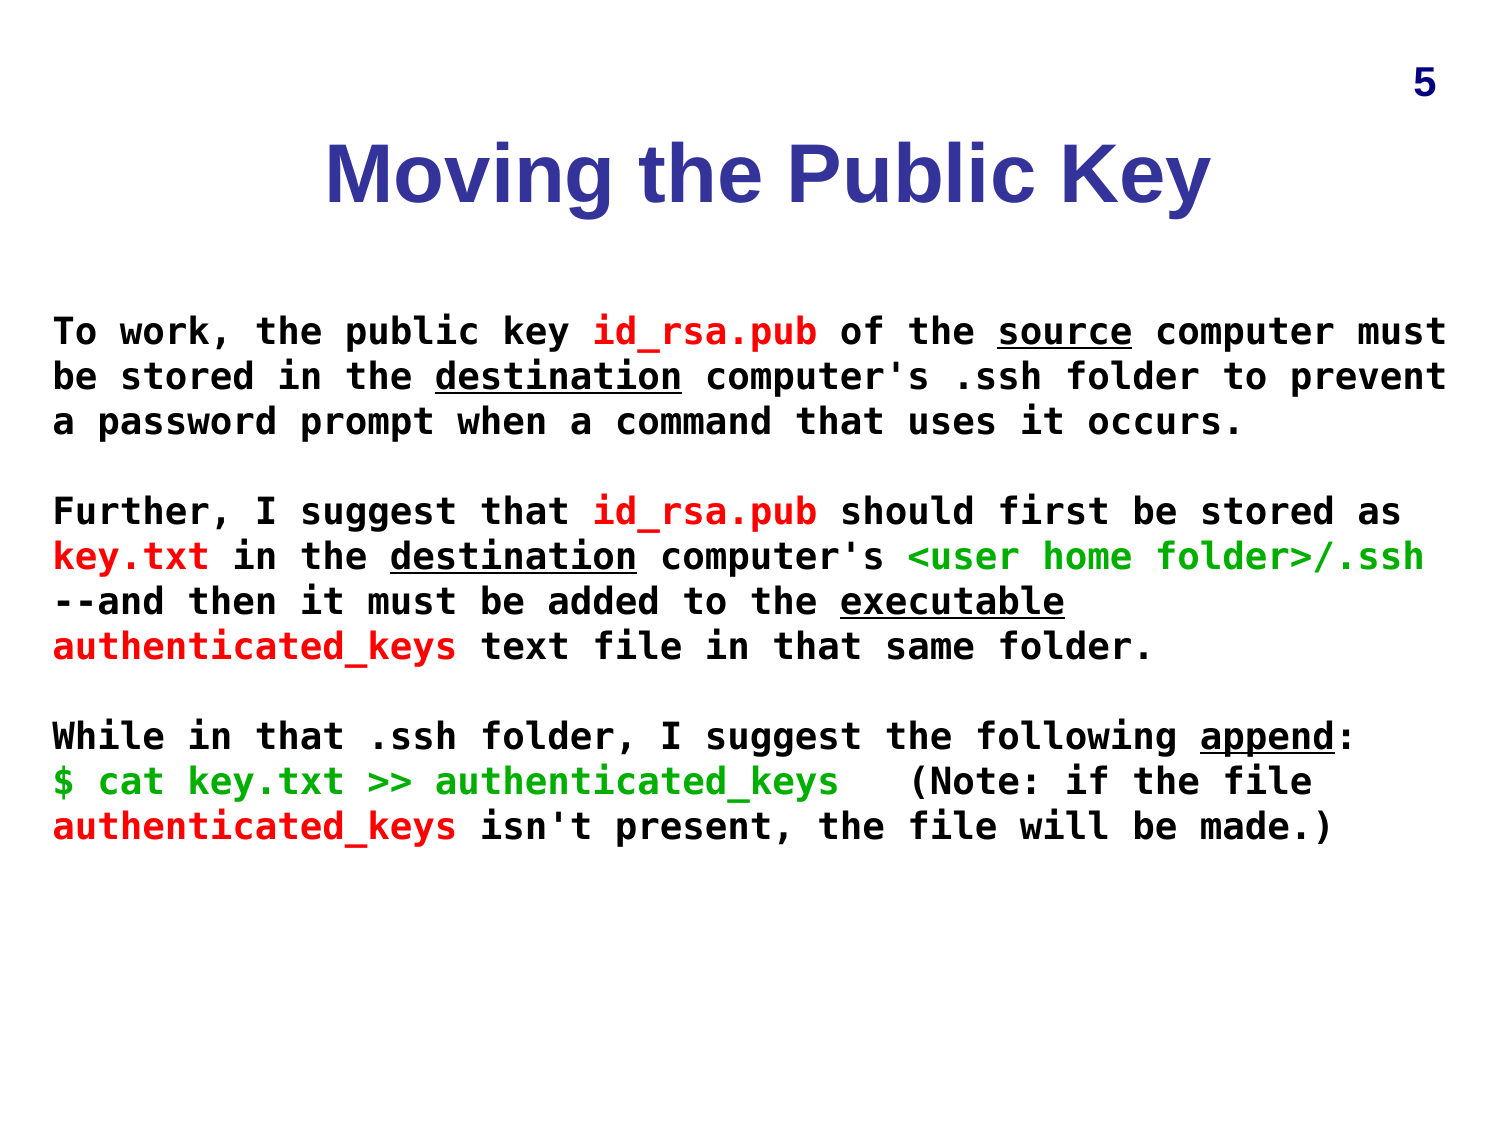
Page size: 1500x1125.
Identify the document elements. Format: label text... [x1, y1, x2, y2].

text_box 5 [1387, 47, 1463, 113]
title Moving the Public Key [300, 117, 1238, 231]
text_box To work, the public key id_rsa.pub of the source computer must be stored in the destination computer's .ssh folder to prevent a password prompt when a command that uses it occurs. Further, I suggest that id_rsa.pub should first be stored as key.txt in the destination computer's <user home folder>/.ssh --and then it must be added to the executable authenticated_keys text file in that same folder. While in that .ssh folder, I suggest the following append: $ cat key.txt >> authenticated_keys (Note: if the file authenticated_keys isn't present, the file will be made.) [37, 299, 1463, 901]
